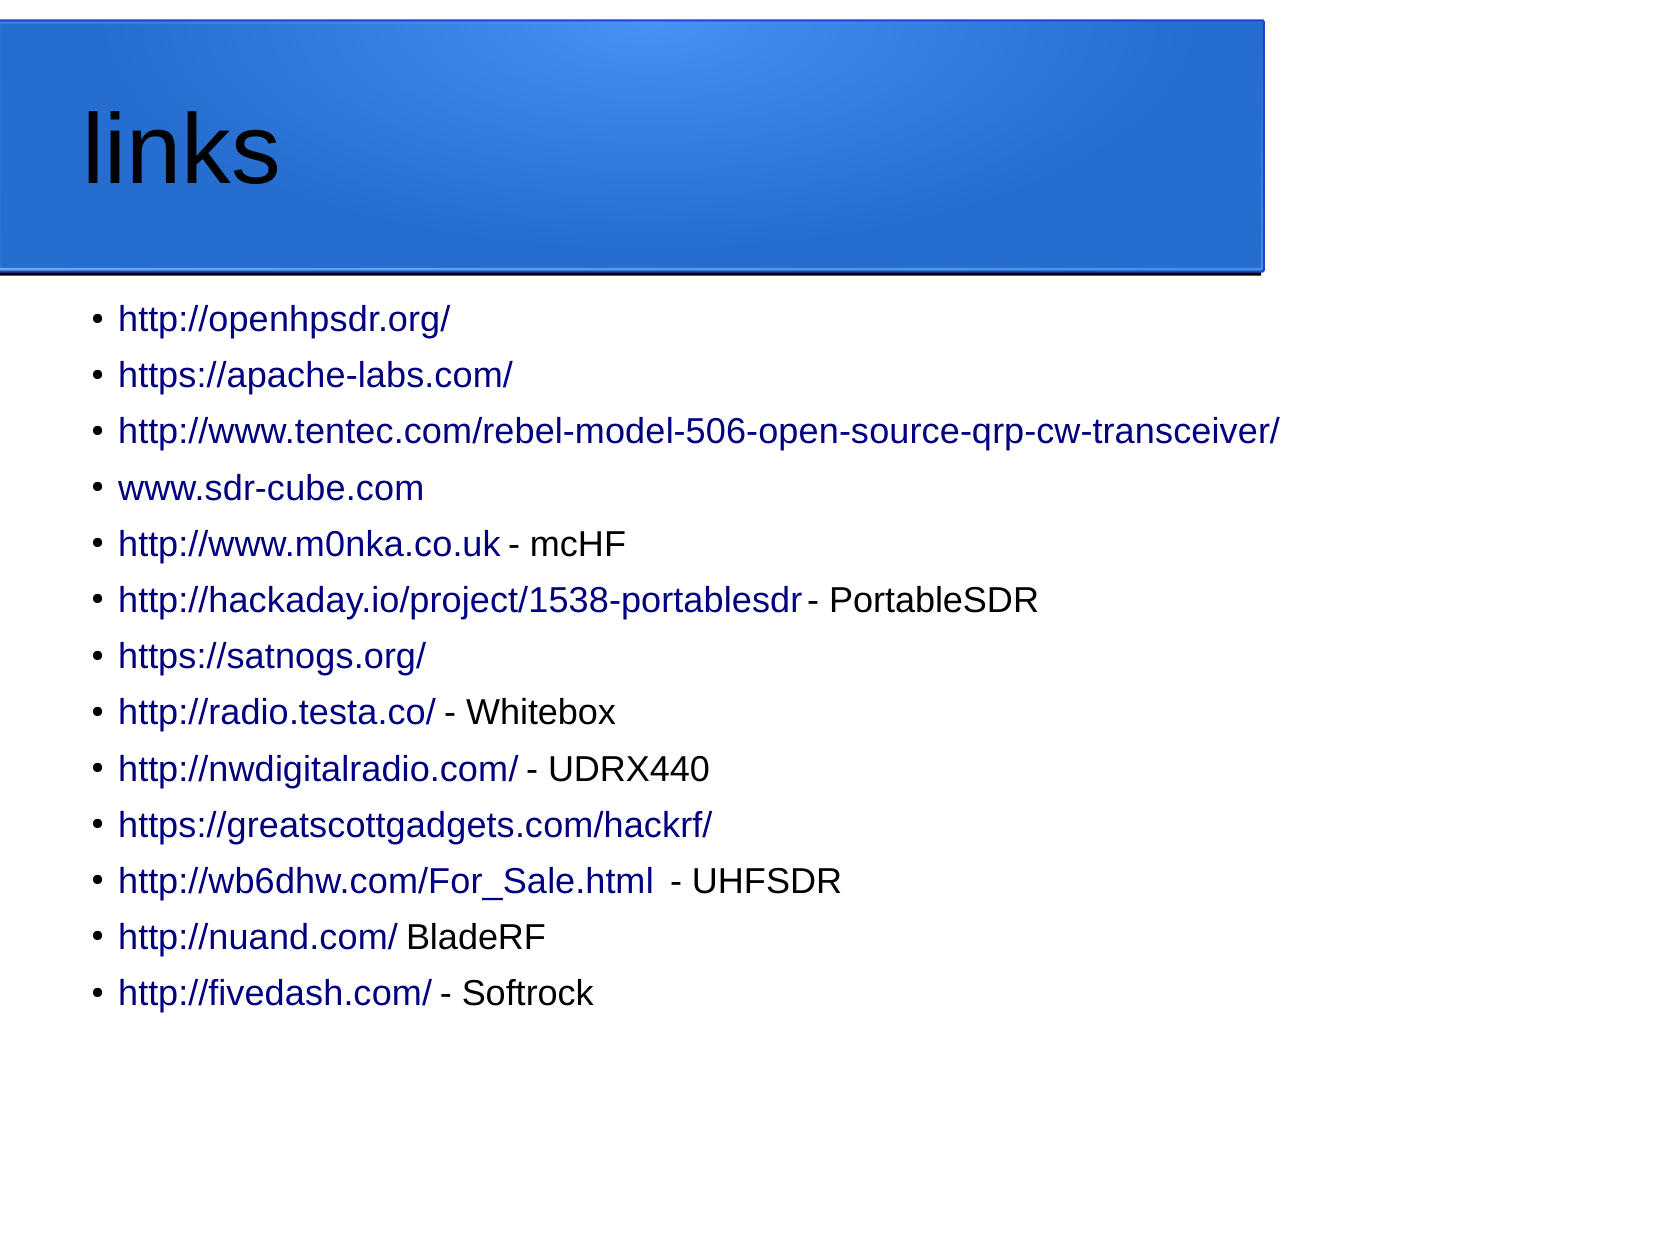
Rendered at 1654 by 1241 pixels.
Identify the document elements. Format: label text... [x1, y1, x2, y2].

list http://openhpsdr.org/ https://apache-labs.com/ http://www.tentec.com/rebel-model-506-open-source-qrp-cw-transceiver/ www.sdr-cube.com http://www.m0nka.co.uk - mcHF http://hackaday.io/project/1538-portablesdr - PortableSDR https://satnogs.org/ http://radio.testa.co/ - Whitebox http://nwdigitalradio.com/ - UDRX440 https://greatscottgadgets.com/hackrf/ http://wb6dhw.com/For_Sale.html - UHFSDR http://nuand.com/ BladeRF http://fivedash.com/ - Softrock [82, 299, 1571, 1019]
title links [82, 47, 1235, 252]
